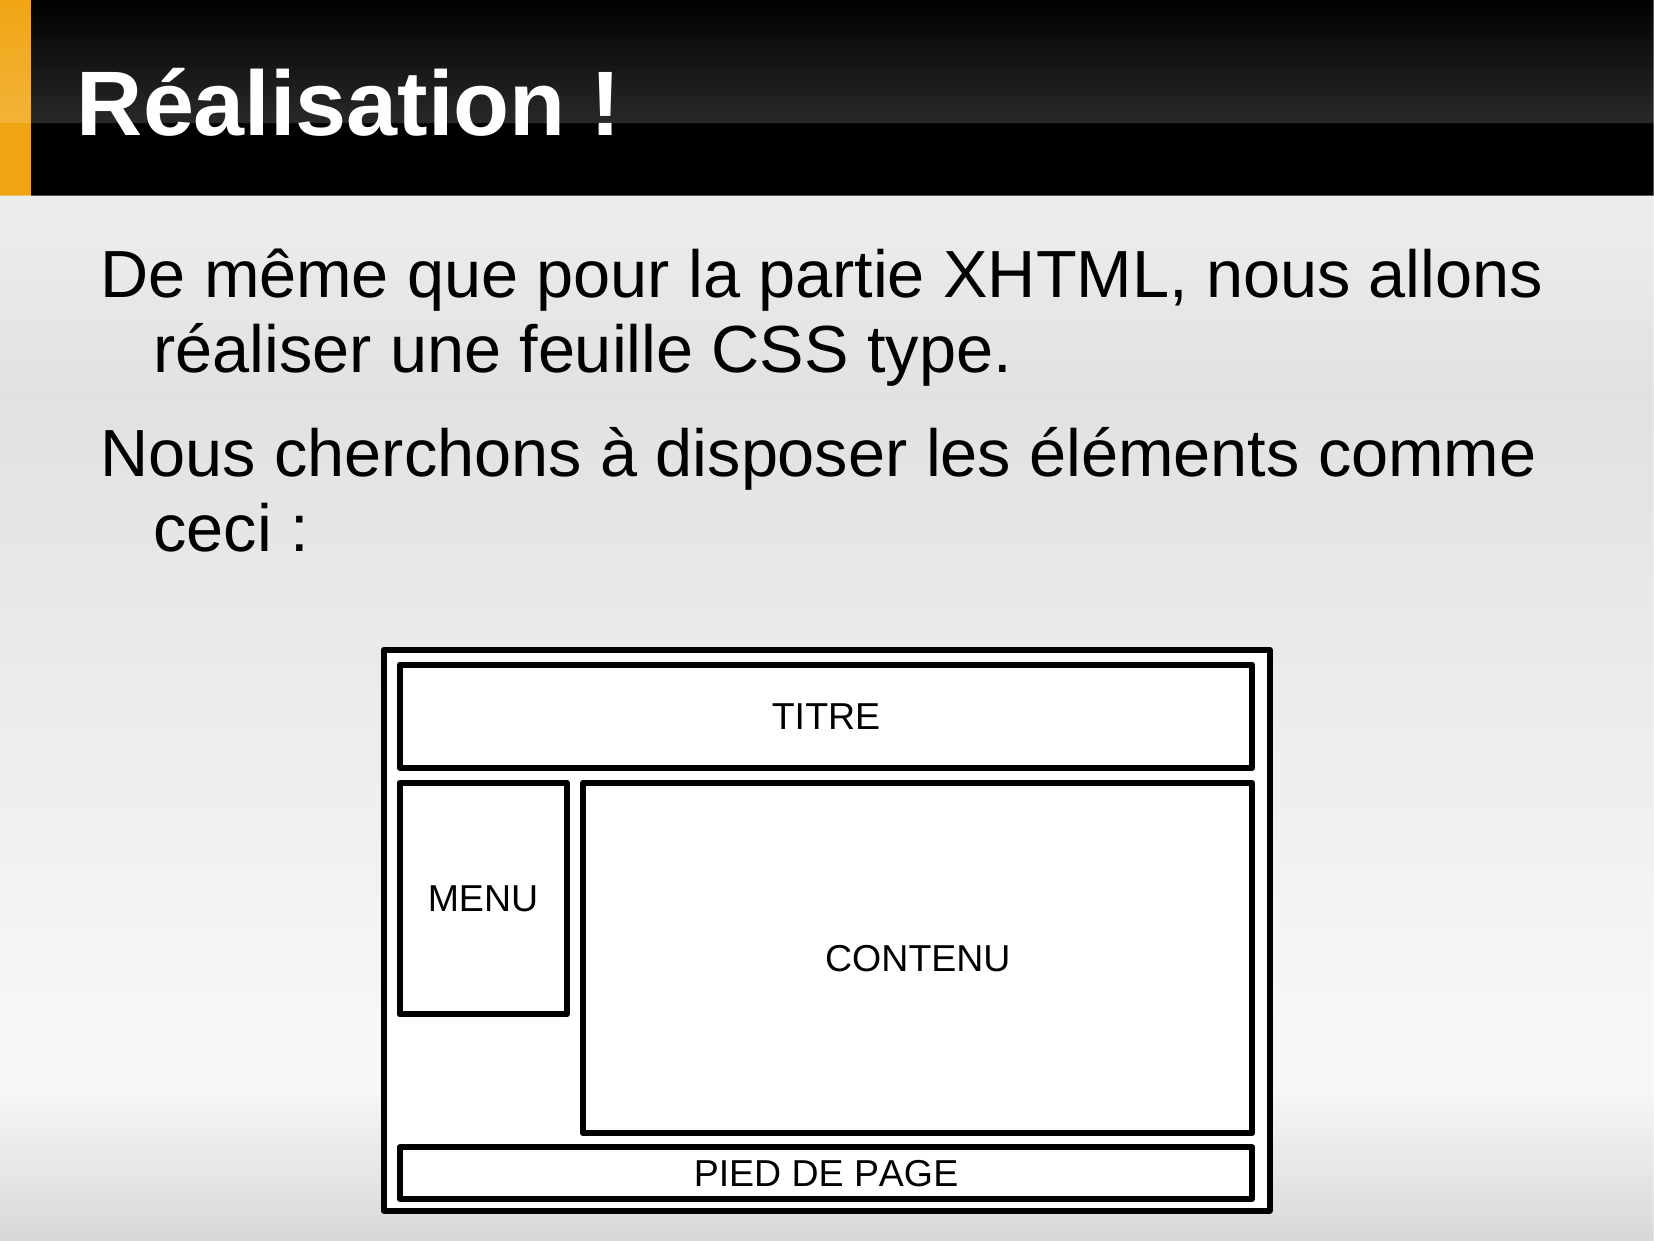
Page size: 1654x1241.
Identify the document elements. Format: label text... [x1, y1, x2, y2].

list De même que pour la partie XHTML, nous allons réaliser une feuille CSS type. Nous cherchons à disposer les éléments comme ceci : [82, 237, 1571, 1041]
text_box PIED DE PAGE [399, 1147, 1253, 1199]
text_box TITRE [399, 664, 1253, 768]
title Réalisation ! [76, 7, 1565, 200]
text_box [383, 649, 1270, 1211]
text_box MENU [399, 782, 567, 1015]
picture [0, 0, 1654, 1241]
text_box CONTENU [583, 782, 1253, 1134]
